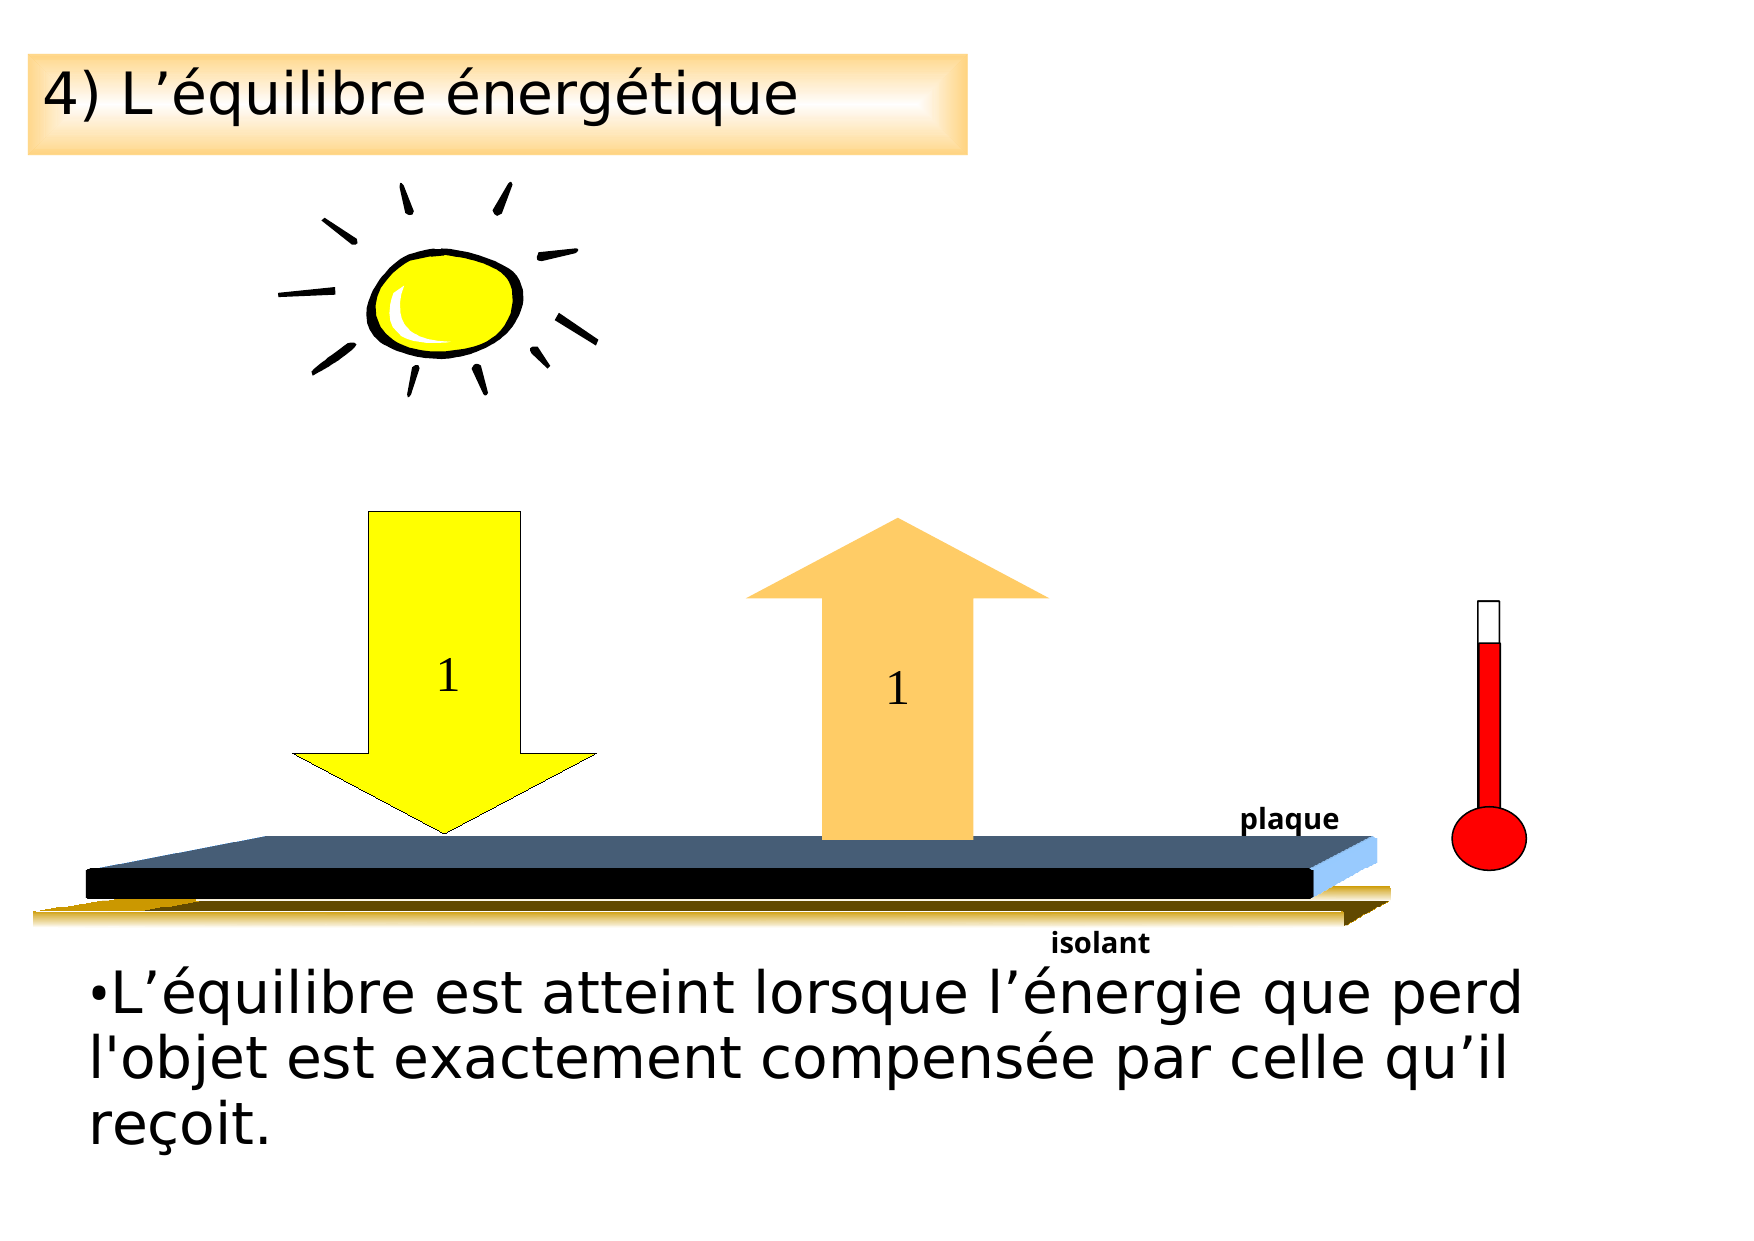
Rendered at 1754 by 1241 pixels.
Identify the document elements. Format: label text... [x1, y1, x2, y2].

text_box [399, 182, 414, 216]
text_box 1 [877, 660, 919, 725]
text_box L’équilibre est atteint lorsque l’énergie que perd l'objet est exactement compensée par celle qu’il reçoit. [73, 952, 1611, 1201]
text_box [292, 511, 597, 826]
text_box [407, 365, 420, 398]
text_box [321, 217, 358, 245]
text_box [745, 517, 1050, 840]
text_box plaque [1224, 791, 1477, 866]
text_box [277, 287, 336, 298]
text_box [492, 181, 513, 216]
picture [21, 826, 1406, 939]
text_box [530, 346, 551, 369]
text_box 1 [427, 646, 469, 711]
text_box isolant [1035, 915, 1288, 990]
text_box [471, 363, 489, 396]
text_box [27, 53, 968, 156]
text_box [536, 248, 579, 262]
text_box 4) L’équilibre énergétique [27, 53, 967, 155]
text_box [1470, 601, 1527, 871]
text_box [554, 312, 599, 346]
text_box [311, 342, 357, 376]
text_box [366, 248, 524, 360]
